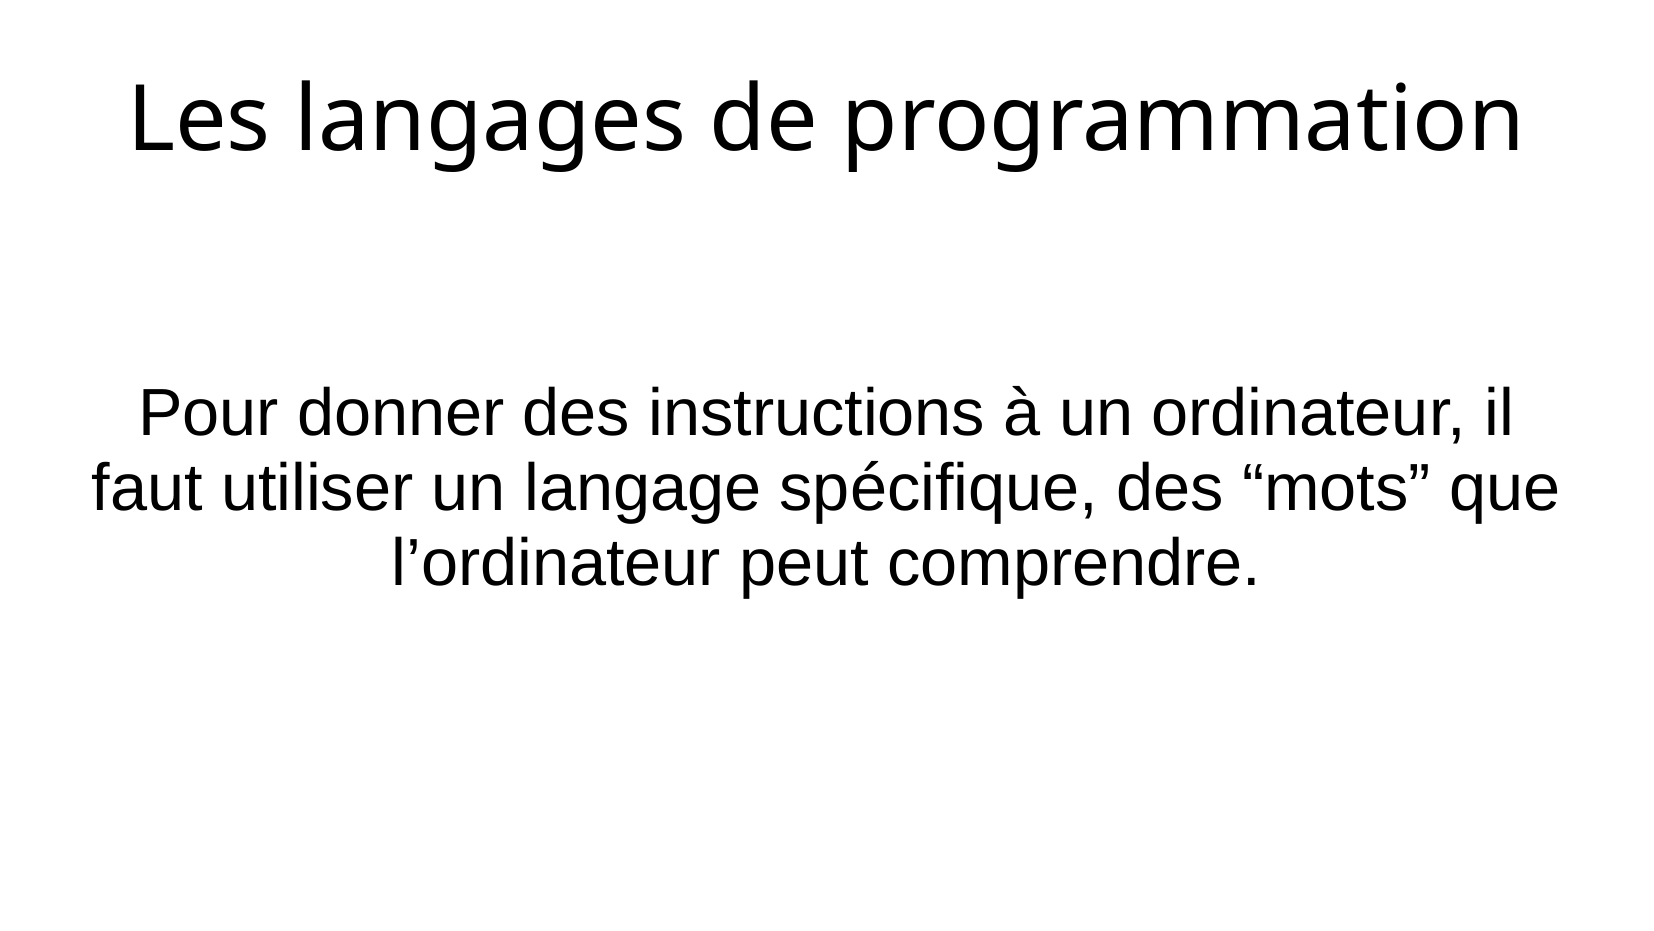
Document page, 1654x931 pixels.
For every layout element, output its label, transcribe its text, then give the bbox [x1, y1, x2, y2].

subtitle Pour donner des instructions à un ordinateur, il faut utiliser un langage spécifique, des “mots” que l’ordinateur peut comprendre. [82, 217, 1571, 758]
title Les langages de programmation [82, 37, 1571, 193]
